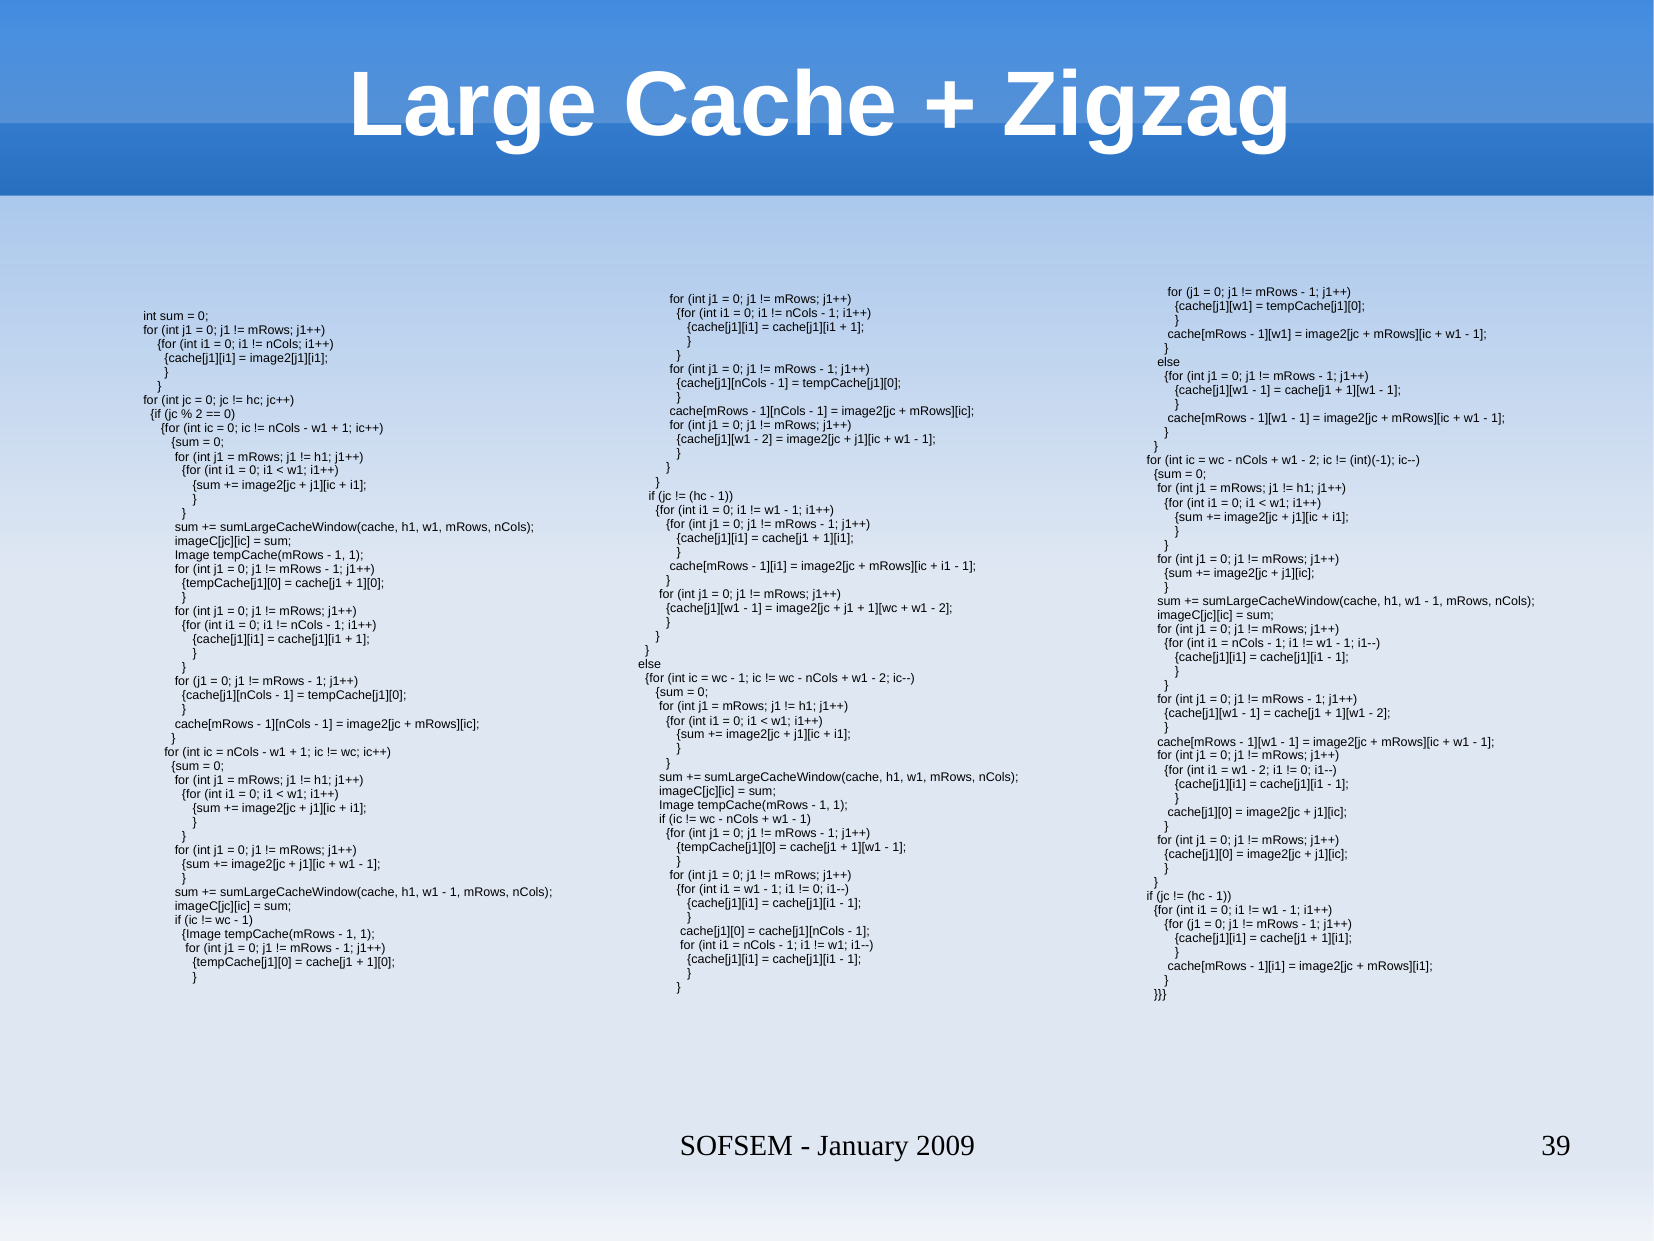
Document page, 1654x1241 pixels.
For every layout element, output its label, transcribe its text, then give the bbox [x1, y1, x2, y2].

text_box int sum = 0; for (int j1 = 0; j1 != mRows; j1++) {for (int i1 = 0; i1 != nCols; i1++) {cache[j1][i1] = image2[j1][i1]; } } for (int jc = 0; jc != hc; jc++) {if (jc % 2 == 0) {for (int ic = 0; ic != nCols - w1 + 1; ic++) {sum = 0; for (int j1 = mRows; j1 != h1; j1++) {for (int i1 = 0; i1 < w1; i1++) {sum += image2[jc + j1][ic + i1]; } } sum += sumLargeCacheWindow(cache, h1, w1, mRows, nCols); imageC[jc][ic] = sum; Image tempCache(mRows - 1, 1); for (int j1 = 0; j1 != mRows - 1; j1++) {tempCache[j1][0] = cache[j1 + 1][0]; } for (int j1 = 0; j1 != mRows; j1++) {for (int i1 = 0; i1 != nCols - 1; i1++) {cache[j1][i1] = cache[j1][i1 + 1]; } } for (j1 = 0; j1 != mRows - 1; j1++) {cache[j1][nCols - 1] = tempCache[j1][0]; } cache[mRows - 1][nCols - 1] = image2[jc + mRows][ic]; } for (int ic = nCols - w1 + 1; ic != wc; ic++) {sum = 0; for (int j1 = mRows; j1 != h1; j1++) {for (int i1 = 0; i1 < w1; i1++) {sum += image2[jc + j1][ic + i1]; } } for (int j1 = 0; j1 != mRows; j1++) {sum += image2[jc + j1][ic + w1 - 1]; } sum += sumLargeCacheWindow(cache, h1, w1 - 1, mRows, nCols); imageC[jc][ic] = sum; if (ic != wc - 1) {Image tempCache(mRows - 1, 1); for (int j1 = 0; j1 != mRows - 1; j1++) {tempCache[j1][0] = cache[j1 + 1][0]; } [118, 301, 582, 1010]
picture [0, 0, 1654, 1241]
text_box for (j1 = 0; j1 != mRows - 1; j1++) {cache[j1][w1] = tempCache[j1][0]; } cache[mRows - 1][w1] = image2[jc + mRows][ic + w1 - 1]; } else {for (int j1 = 0; j1 != mRows - 1; j1++) {cache[j1][w1 - 1] = cache[j1 + 1][w1 - 1]; } cache[mRows - 1][w1 - 1] = image2[jc + mRows][ic + w1 - 1]; } } for (int ic = wc - nCols + w1 - 2; ic != (int)(-1); ic--) {sum = 0; for (int j1 = mRows; j1 != h1; j1++) {for (int i1 = 0; i1 < w1; i1++) {sum += image2[jc + j1][ic + i1]; } } for (int j1 = 0; j1 != mRows; j1++) {sum += image2[jc + j1][ic]; } sum += sumLargeCacheWindow(cache, h1, w1 - 1, mRows, nCols); imageC[jc][ic] = sum; for (int j1 = 0; j1 != mRows; j1++) {for (int i1 = nCols - 1; i1 != w1 - 1; i1--) {cache[j1][i1] = cache[j1][i1 - 1]; } } for (int j1 = 0; j1 != mRows - 1; j1++) {cache[j1][w1 - 1] = cache[j1 + 1][w1 - 2]; } cache[mRows - 1][w1 - 1] = image2[jc + mRows][ic + w1 - 1]; for (int j1 = 0; j1 != mRows; j1++) {for (int i1 = w1 - 2; i1 != 0; i1--) {cache[j1][i1] = cache[j1][i1 - 1]; } cache[j1][0] = image2[jc + j1][ic]; } for (int j1 = 0; j1 != mRows; j1++) {cache[j1][0] = image2[jc + j1][ic]; } } if (jc != (hc - 1)) {for (int i1 = 0; i1 != w1 - 1; i1++) {for (j1 = 0; j1 != mRows - 1; j1++) {cache[j1][i1] = cache[j1 + 1][i1]; } cache[mRows - 1][i1] = image2[jc + mRows][i1]; } }}} [1100, 277, 1583, 1046]
text_box for (int j1 = 0; j1 != mRows; j1++) {for (int i1 = 0; i1 != nCols - 1; i1++) {cache[j1][i1] = cache[j1][i1 + 1]; } } for (int j1 = 0; j1 != mRows - 1; j1++) {cache[j1][nCols - 1] = tempCache[j1][0]; } cache[mRows - 1][nCols - 1] = image2[jc + mRows][ic]; for (int j1 = 0; j1 != mRows; j1++) {cache[j1][w1 - 2] = image2[jc + j1][ic + w1 - 1]; } } } if (jc != (hc - 1)) {for (int i1 = 0; i1 != w1 - 1; i1++) {for (int j1 = 0; j1 != mRows - 1; j1++) {cache[j1][i1] = cache[j1 + 1][i1]; } cache[mRows - 1][i1] = image2[jc + mRows][ic + i1 - 1]; } for (int j1 = 0; j1 != mRows; j1++) {cache[j1][w1 - 1] = image2[jc + j1 + 1][wc + w1 - 2]; } } } else {for (int ic = wc - 1; ic != wc - nCols + w1 - 2; ic--) {sum = 0; for (int j1 = mRows; j1 != h1; j1++) {for (int i1 = 0; i1 < w1; i1++) {sum += image2[jc + j1][ic + i1]; } } sum += sumLargeCacheWindow(cache, h1, w1, mRows, nCols); imageC[jc][ic] = sum; Image tempCache(mRows - 1, 1); if (ic != wc - nCols + w1 - 1) {for (int j1 = 0; j1 != mRows - 1; j1++) {tempCache[j1][0] = cache[j1 + 1][w1 - 1]; } for (int j1 = 0; j1 != mRows; j1++) {for (int i1 = w1 - 1; i1 != 0; i1--) {cache[j1][i1] = cache[j1][i1 - 1]; } cache[j1][0] = cache[j1][nCols - 1]; for (int i1 = nCols - 1; i1 != w1; i1--) {cache[j1][i1] = cache[j1][i1 - 1]; } } [602, 284, 1046, 1003]
title Large Cache + Zigzag [76, 0, 1565, 208]
